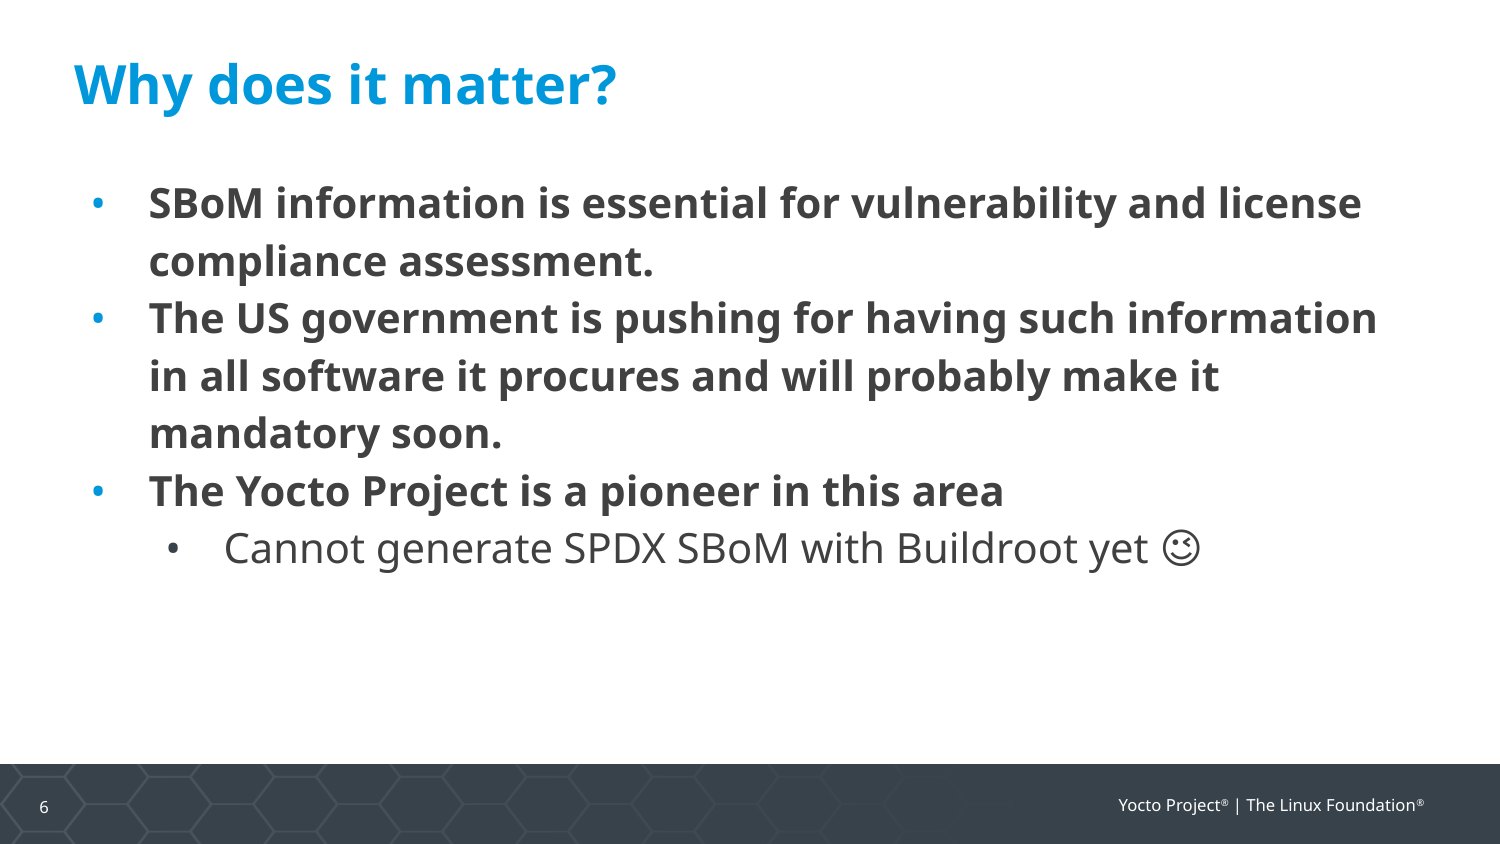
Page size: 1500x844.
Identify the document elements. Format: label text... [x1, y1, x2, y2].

picture [0, 0, 1500, 844]
list SBoM information is essential for vulnerability and license compliance assessment. The US government is pushing for having such information in all software it procures and will probably make it mandatory soon. The Yocto Project is a pioneer in this area Cannot generate SPDX SBoM with Buildroot yet 😉 [73, 169, 1425, 728]
title Why does it matter? [74, 50, 1425, 160]
